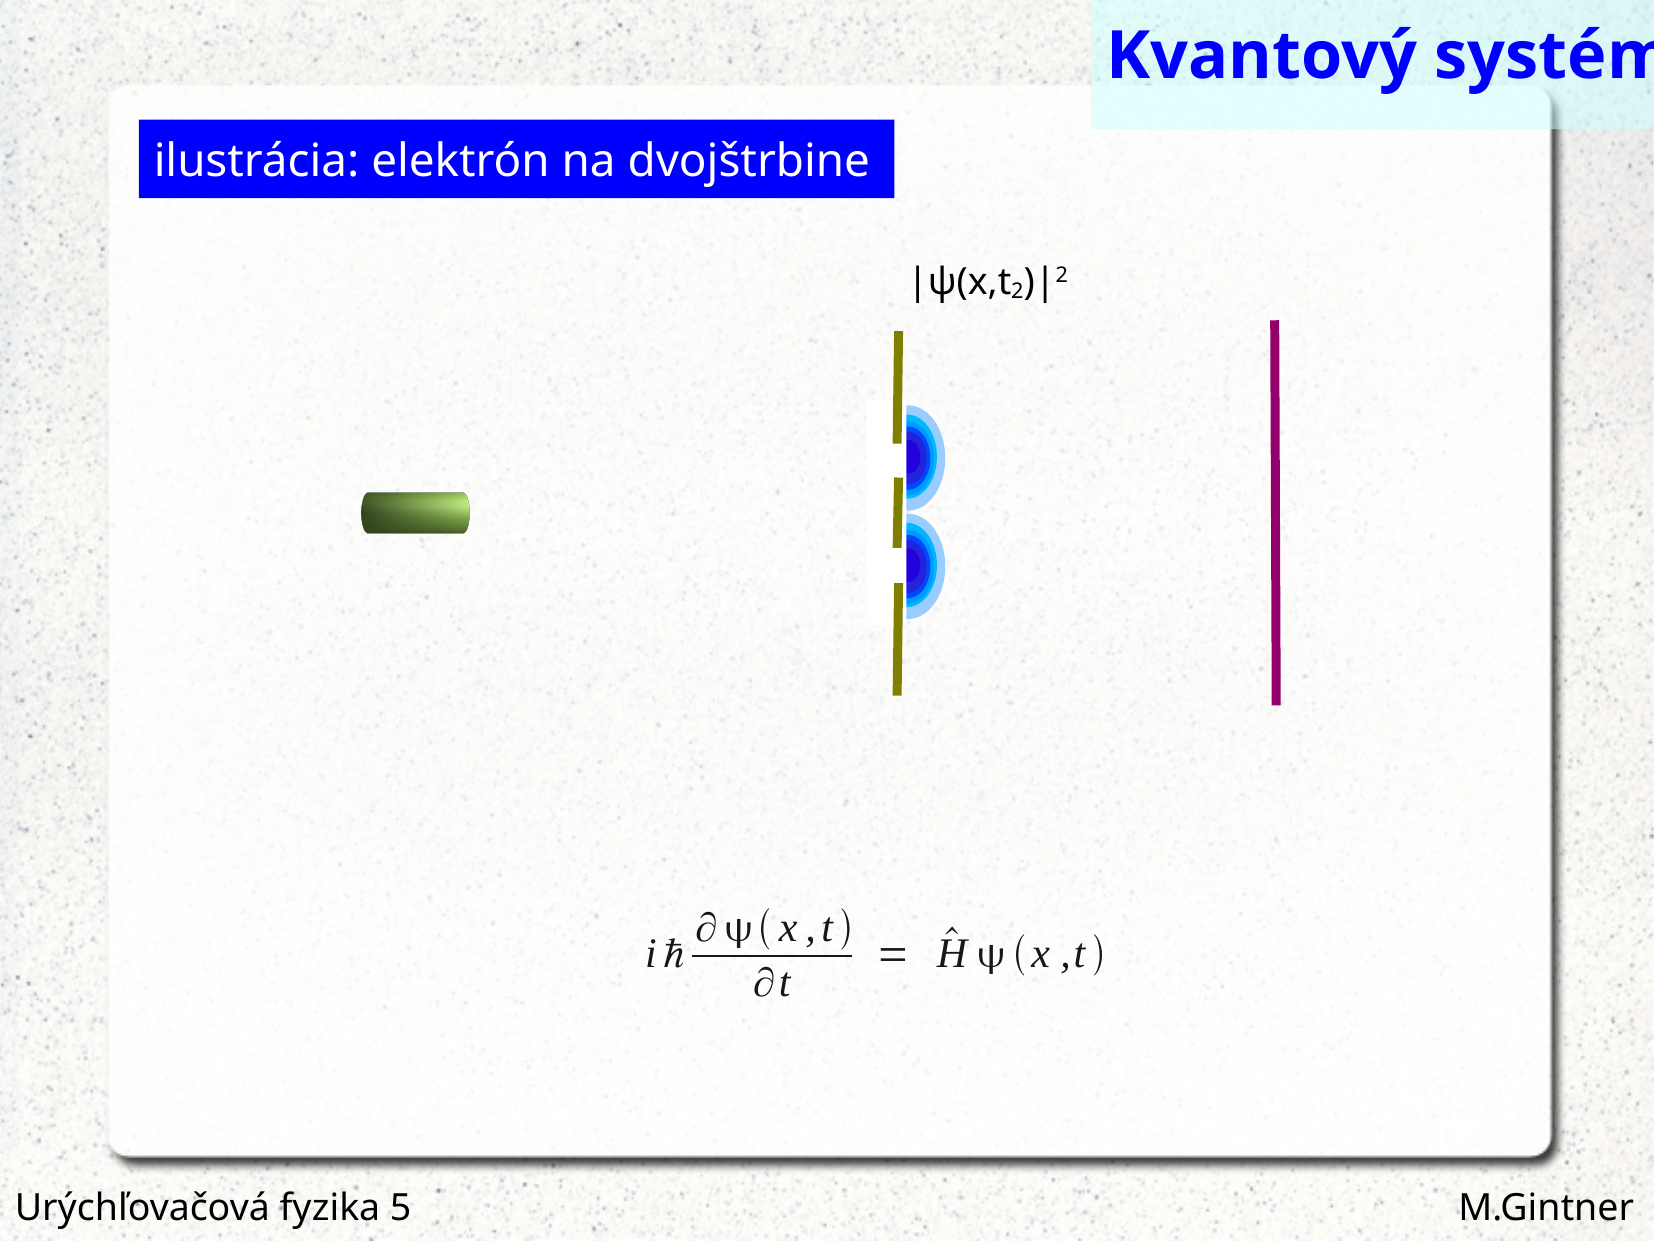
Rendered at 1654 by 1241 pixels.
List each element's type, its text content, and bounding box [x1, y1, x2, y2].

chart [634, 904, 1115, 1006]
text_box M.Gintner [1443, 1173, 1654, 1241]
text_box |ψ(x,t2)|2 [892, 247, 1081, 326]
text_box ilustrácia: elektrón na dvojštrbine [138, 119, 895, 199]
text_box Kvantový systém [1091, 0, 1654, 130]
picture [0, 0, 1654, 1241]
text_box Urýchľovačová fyzika 5 [0, 1173, 445, 1241]
text_box [866, 400, 946, 626]
